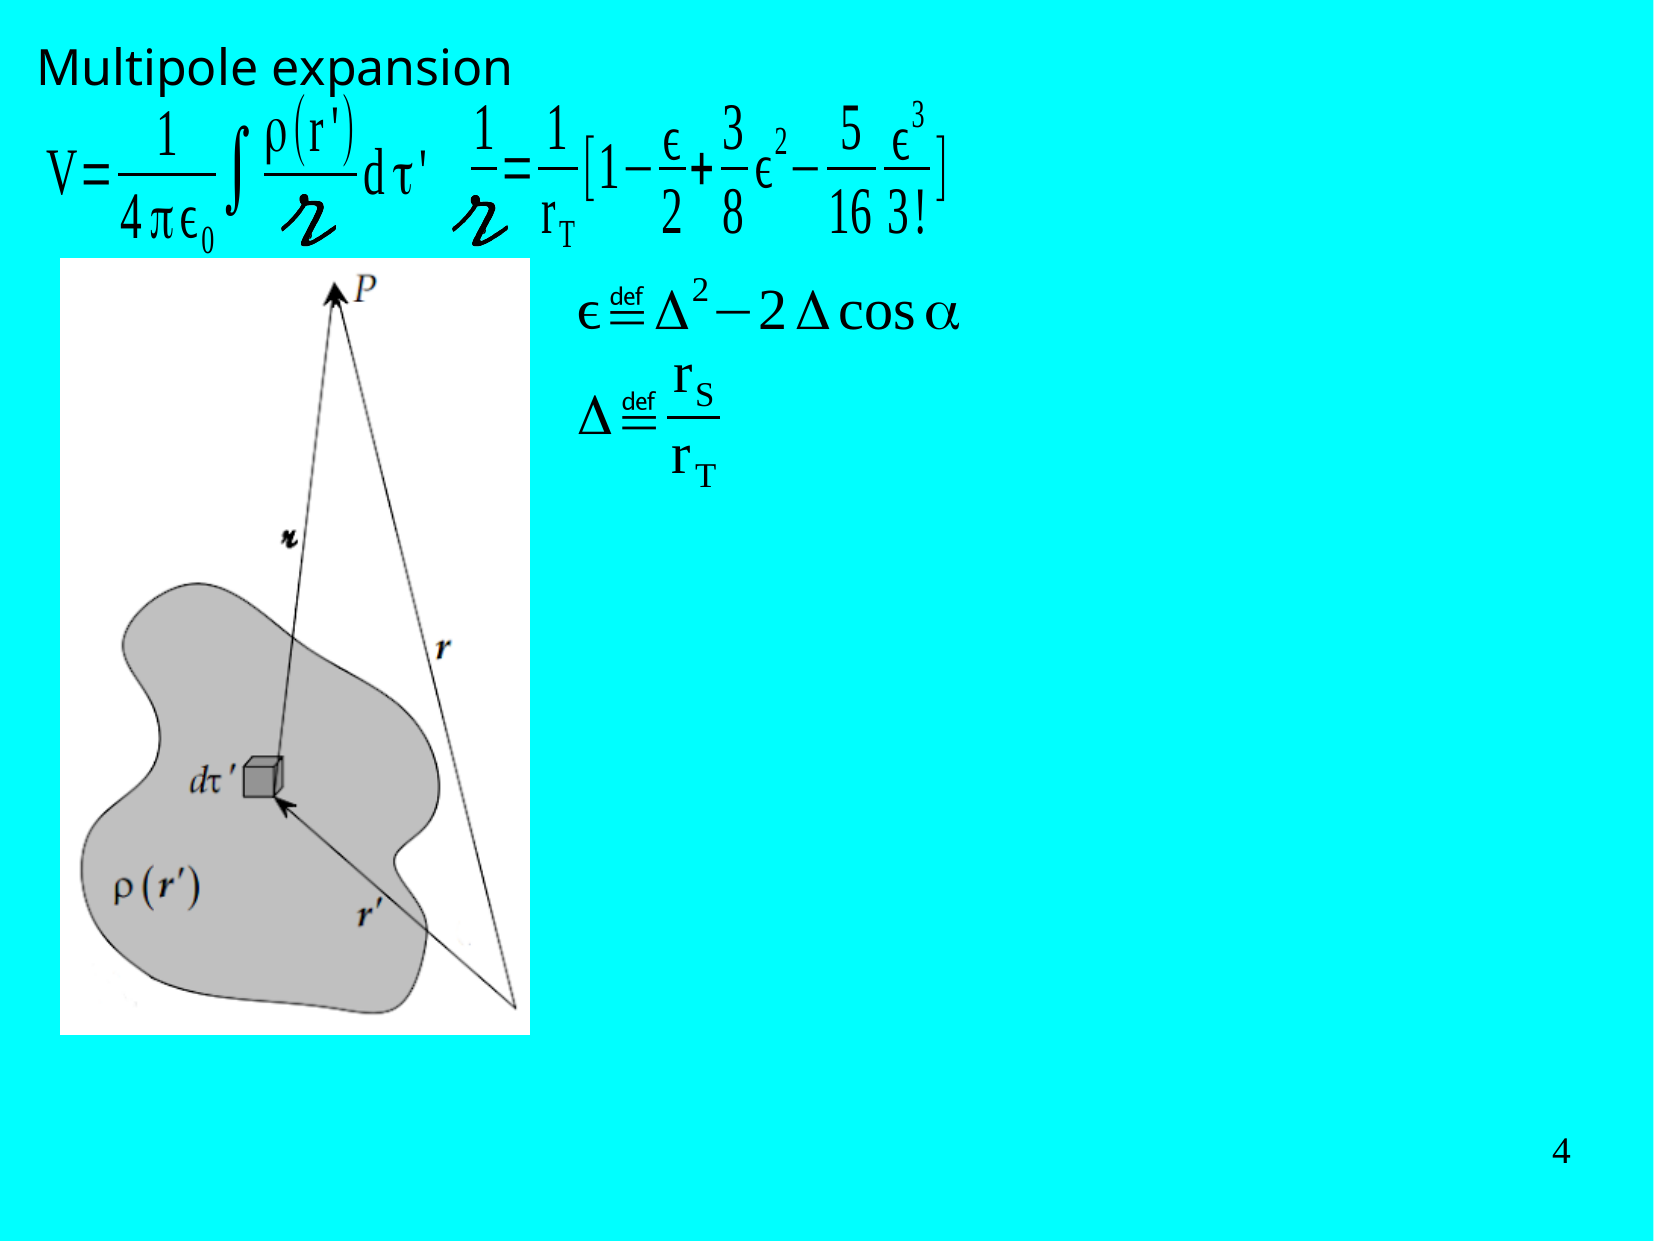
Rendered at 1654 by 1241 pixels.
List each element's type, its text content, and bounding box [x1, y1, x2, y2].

text_box Multipole expansion [21, 25, 1606, 260]
chart [465, 90, 952, 258]
chart [570, 270, 968, 496]
picture [0, 0, 1654, 1241]
chart [39, 90, 432, 264]
